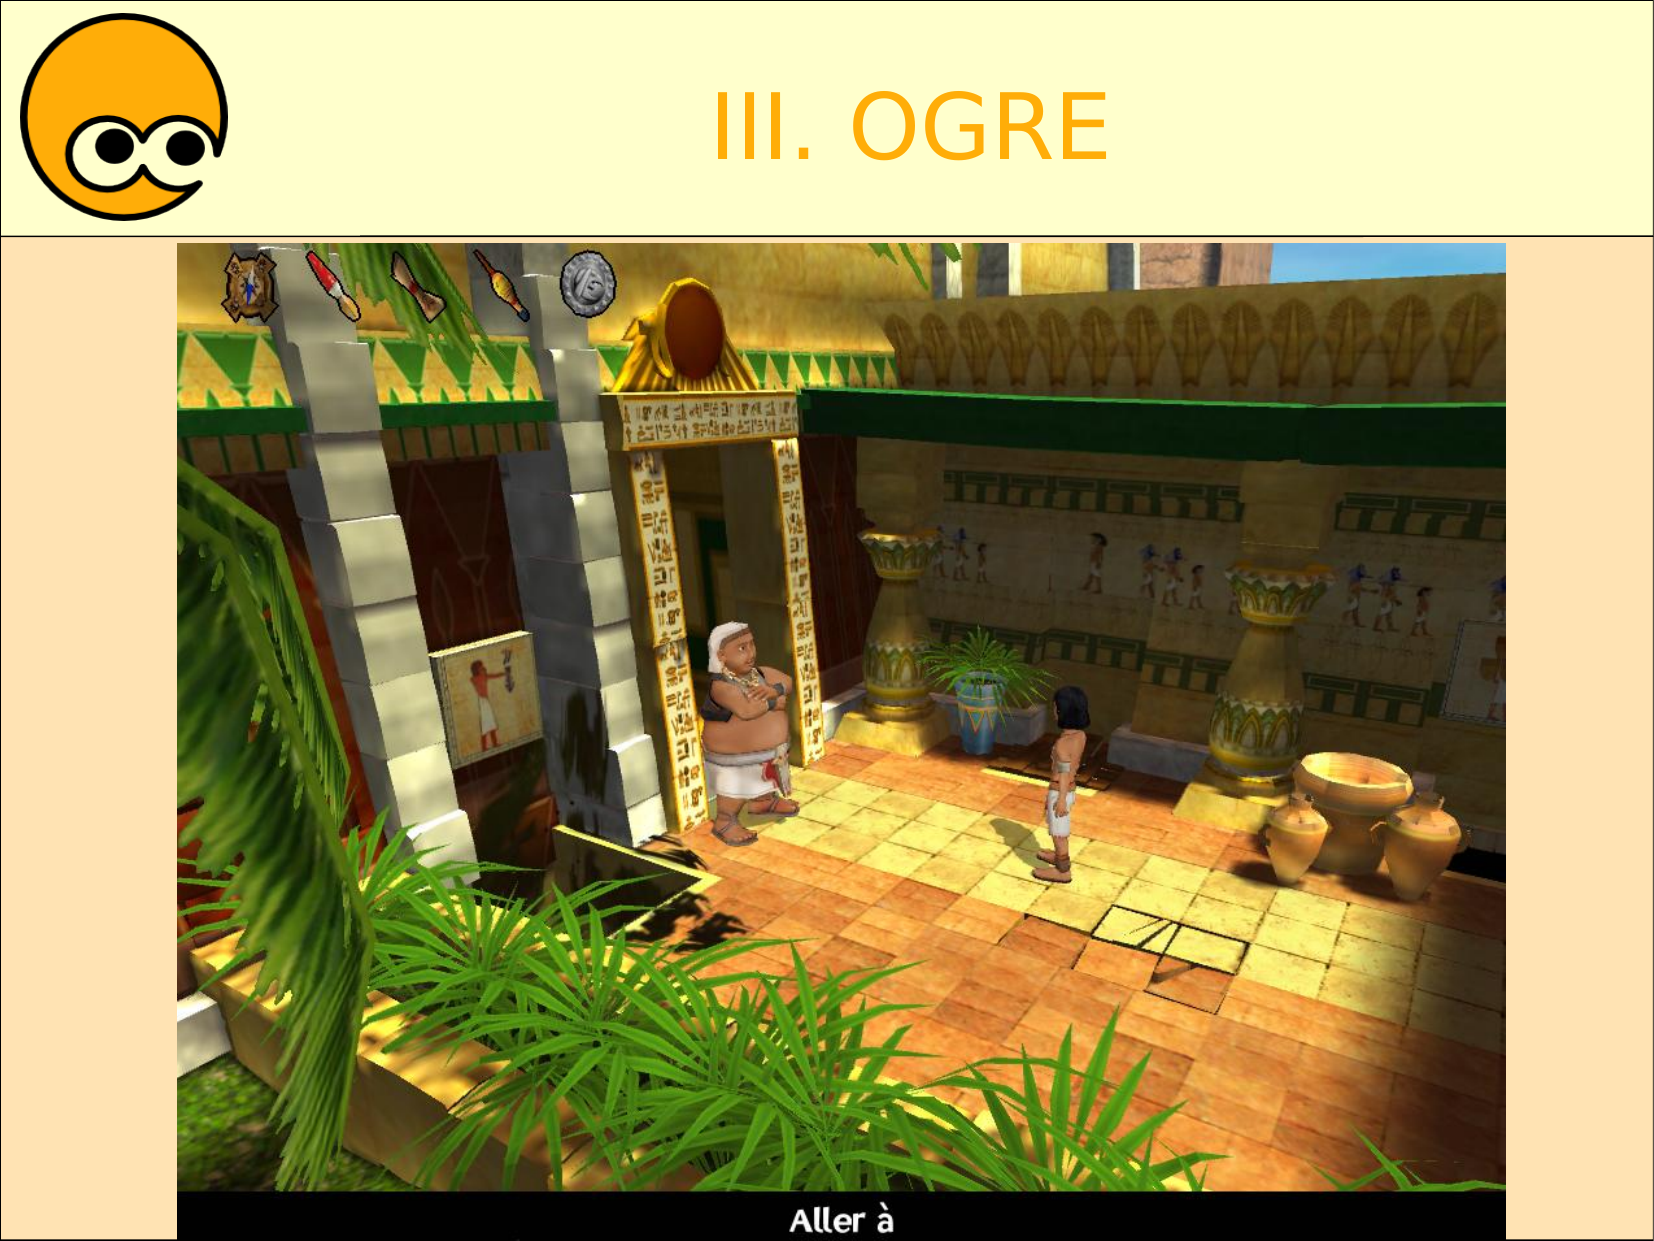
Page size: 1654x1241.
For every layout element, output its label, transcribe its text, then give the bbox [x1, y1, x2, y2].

title III. OGRE [252, 28, 1571, 228]
picture [20, 13, 228, 221]
picture [177, 243, 1506, 1241]
